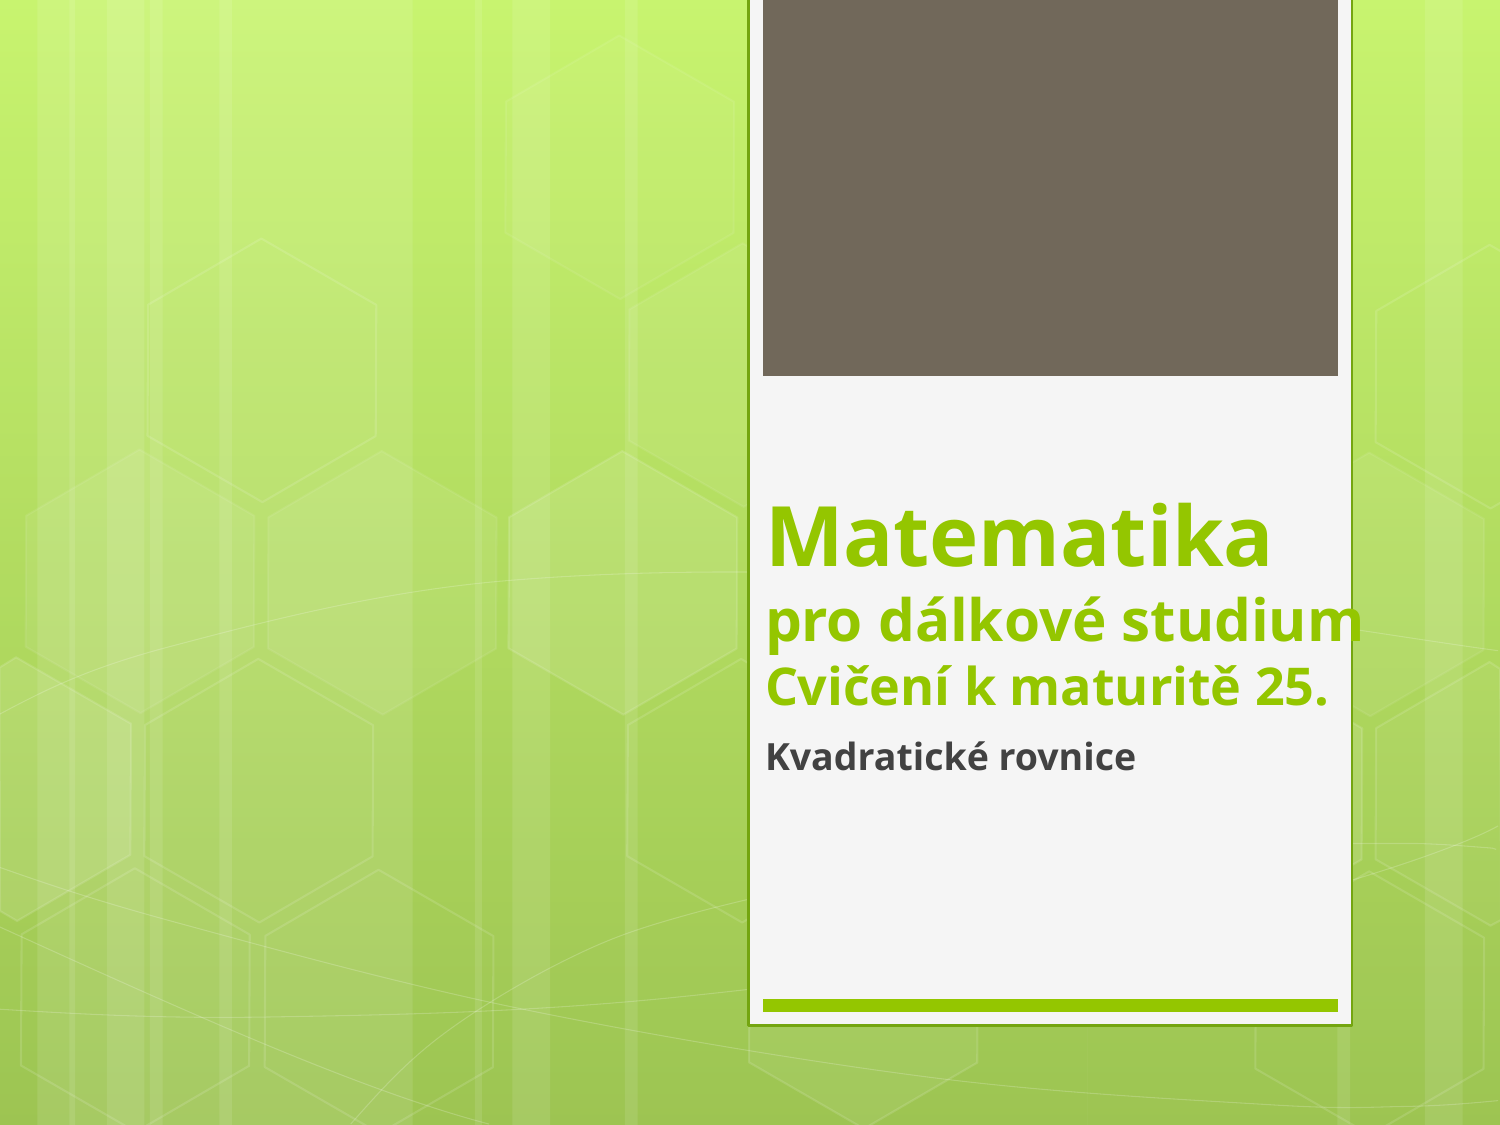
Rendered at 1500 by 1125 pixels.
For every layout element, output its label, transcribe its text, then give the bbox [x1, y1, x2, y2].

subtitle Kvadratické rovnice [750, 725, 1320, 933]
title Matematika pro dálkové studium Cvičení k maturitě 25. [750, 444, 1400, 724]
